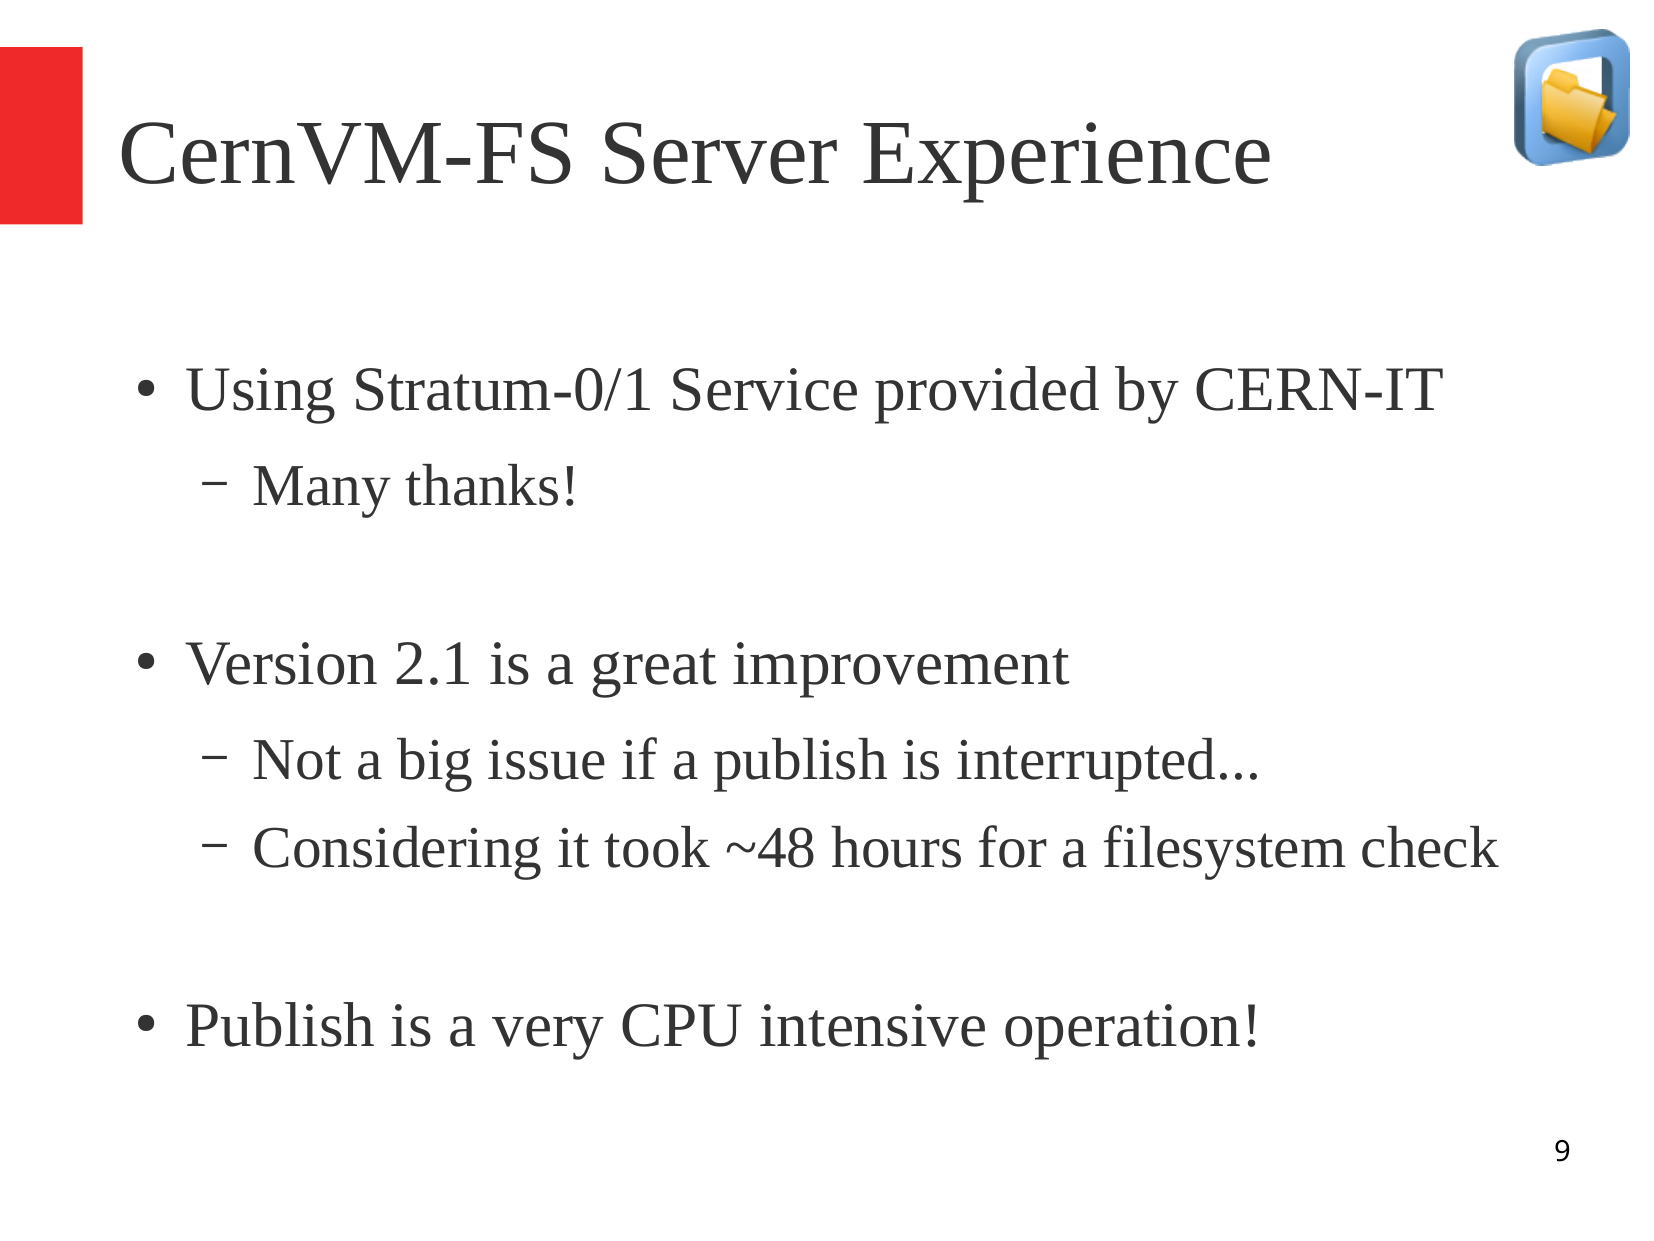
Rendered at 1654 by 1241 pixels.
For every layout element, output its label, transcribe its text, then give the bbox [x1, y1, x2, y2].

picture [1514, 29, 1630, 166]
list Using Stratum-0/1 Service provided by CERN-IT Many thanks! Version 2.1 is a great improvement Not a big issue if a publish is interrupted... Considering it took ~48 hours for a filesystem check Publish is a very CPU intensive operation! [118, 354, 1536, 1074]
title CernVM-FS Server Experience [118, 49, 1571, 257]
